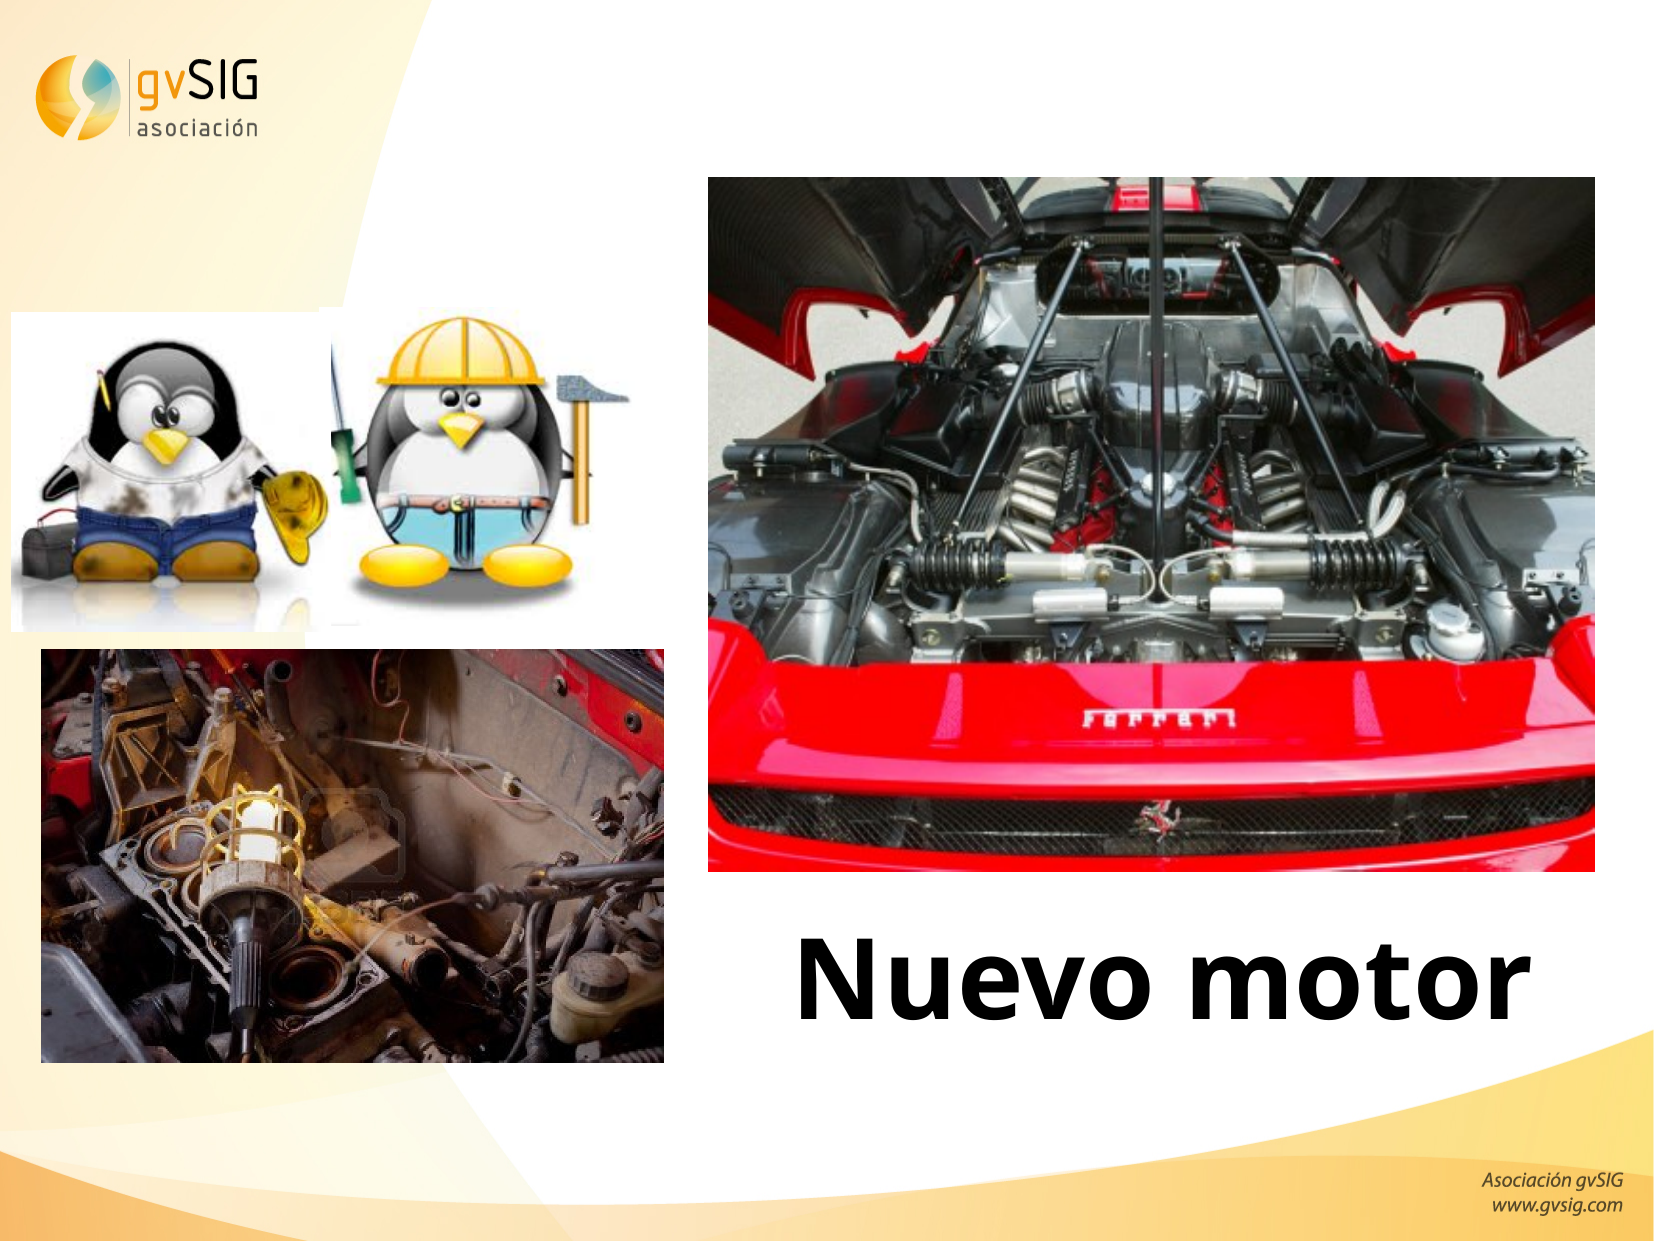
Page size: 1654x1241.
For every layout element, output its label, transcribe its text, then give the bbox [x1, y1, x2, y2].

title Nuevo motor [719, 845, 1636, 1106]
picture [0, 0, 1654, 1241]
